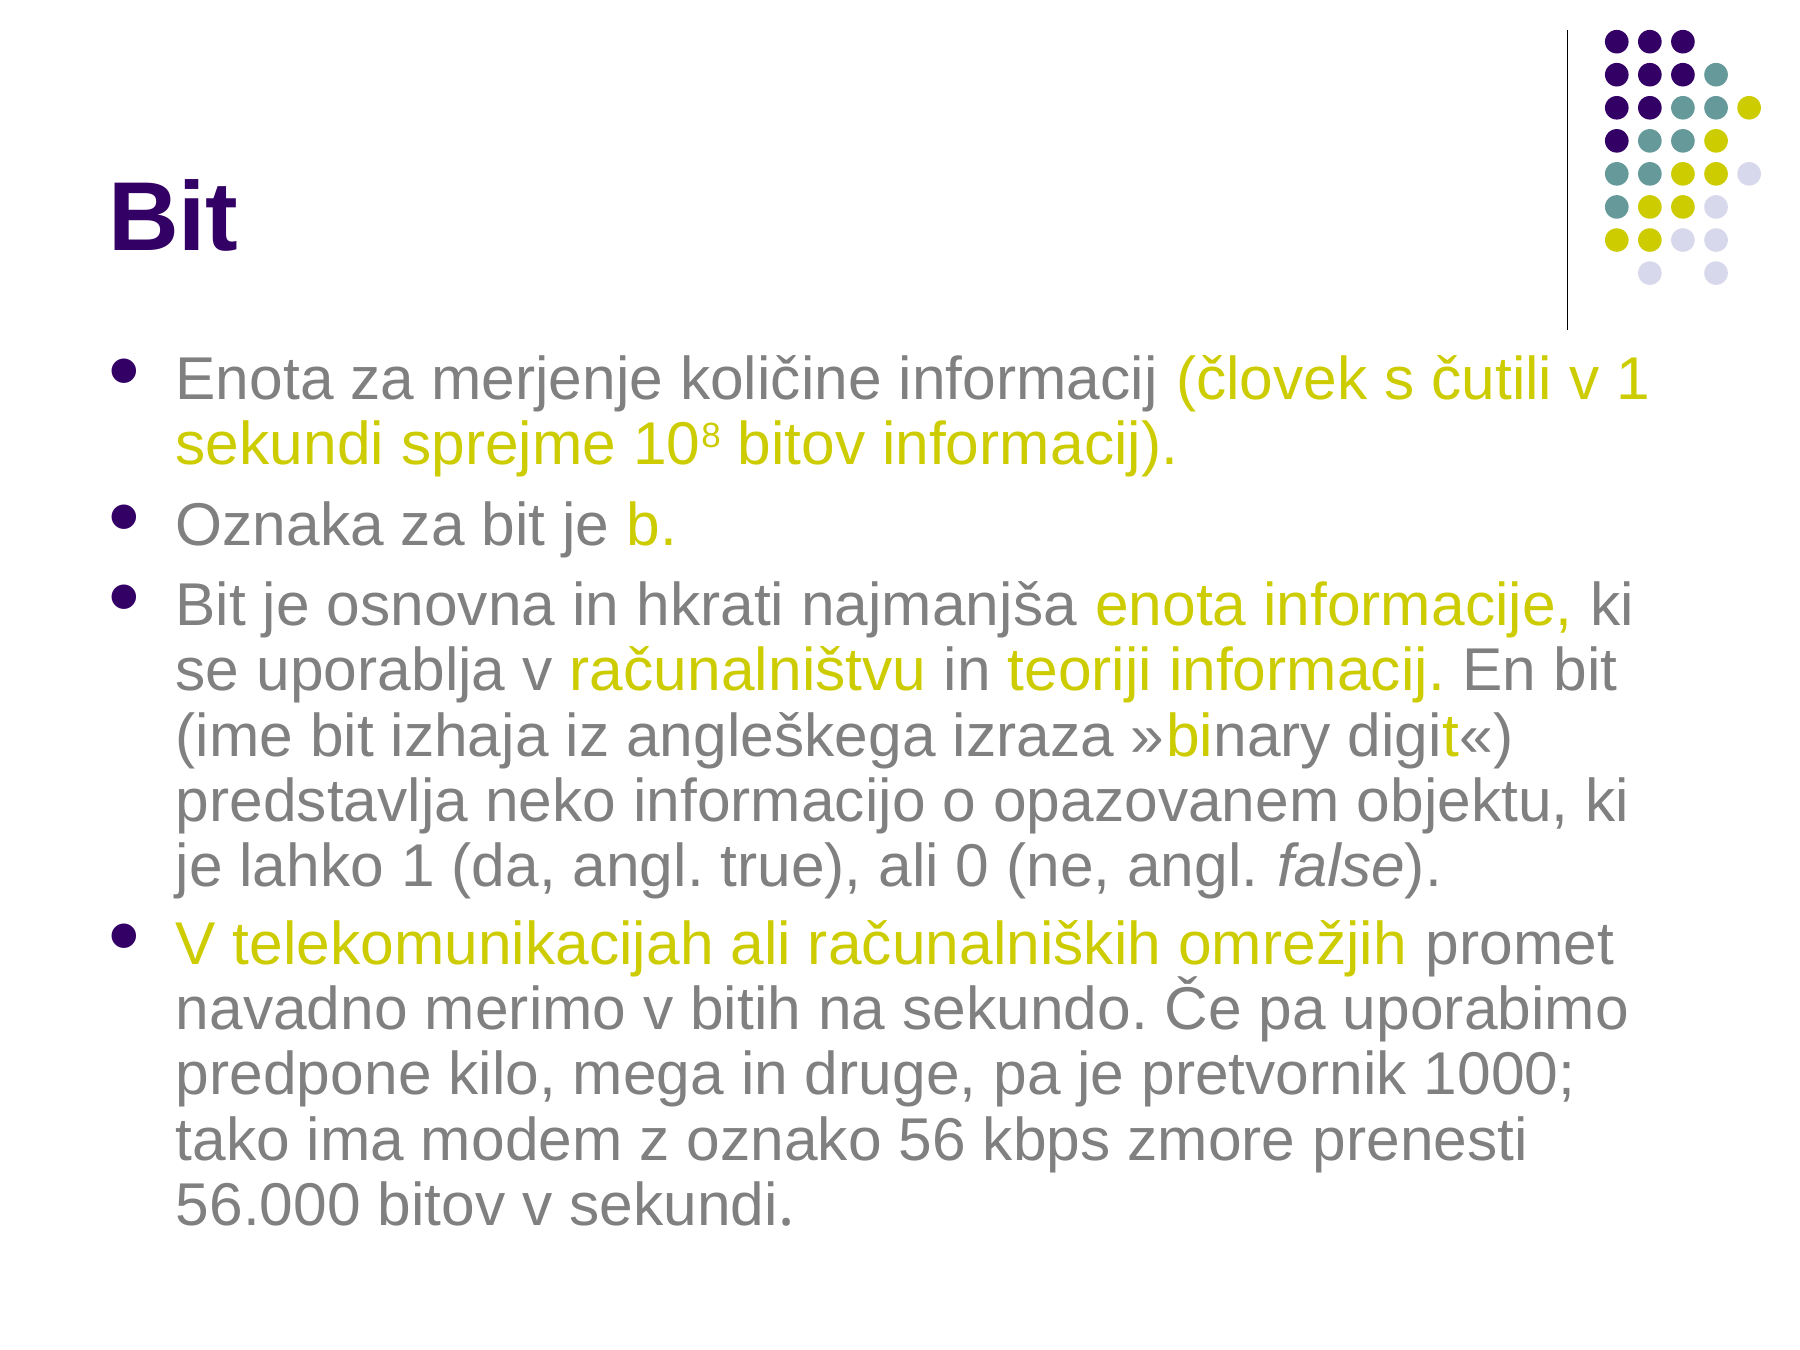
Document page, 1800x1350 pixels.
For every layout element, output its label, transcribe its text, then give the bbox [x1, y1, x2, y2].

list Enota za merjenje količine informacij (človek s čutili v 1 sekundi sprejme 108 bitov informacij). Oznaka za bit je b. Bit je osnovna in hkrati najmanjša enota informacije, ki se uporablja v računalništvu in teoriji informacij. En bit (ime bit izhaja iz angleškega izraza »binary digit«) predstavlja neko informacijo o opazovanem objektu, ki je lahko 1 (da, angl. true), ali 0 (ne, angl. false). V telekomunikacijah ali računalniških omrežjih promet navadno merimo v bitih na sekundo. Če pa uporabimo predpone kilo, mega in druge, pa je pretvornik 1000; tako ima modem z oznako 56 kbps zmore prenesti 56.000 bitov v sekundi. [90, 338, 1710, 1350]
title Bit [90, 23, 1576, 280]
